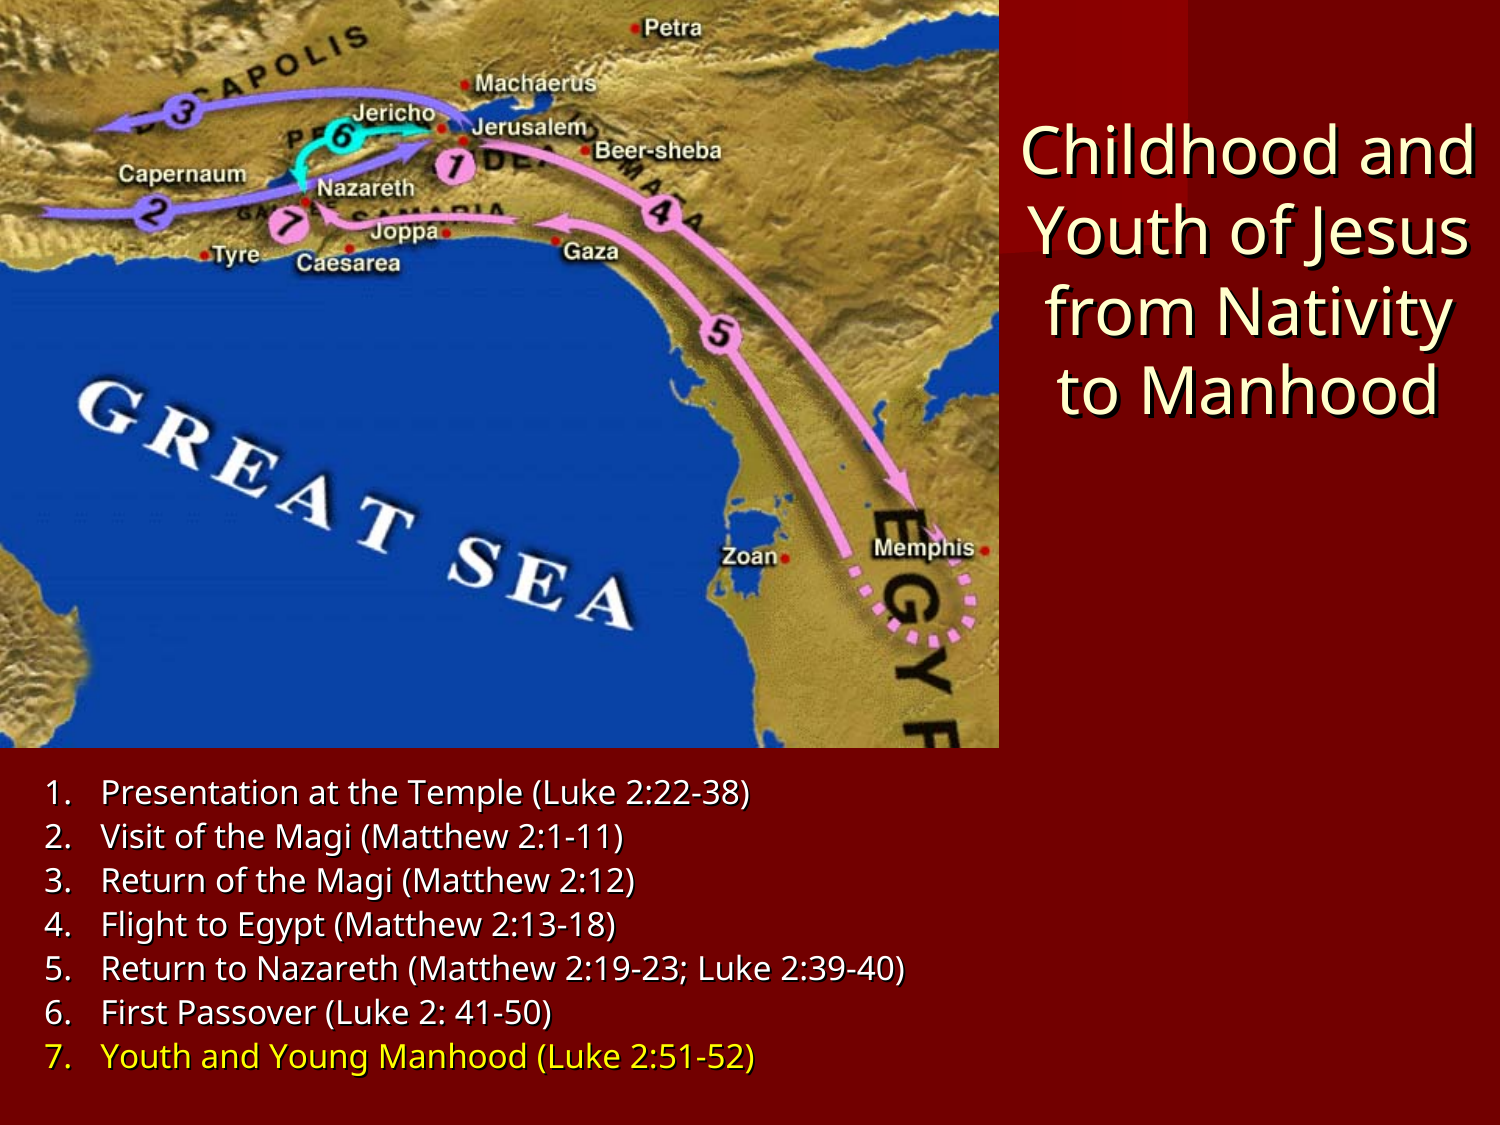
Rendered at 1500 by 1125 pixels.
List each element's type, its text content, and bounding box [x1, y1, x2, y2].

text_box Presentation at the Temple (Luke 2:22-38) Visit of the Magi (Matthew 2:1-11) Return of the Magi (Matthew 2:12) Flight to Egypt (Matthew 2:13-18) Return to Nazareth (Matthew 2:19-23; Luke 2:39-40) First Passover (Luke 2: 41-50) Youth and Young Manhood (Luke 2:51-52) [29, 763, 1459, 1083]
picture [0, 0, 999, 748]
title Childhood and Youth of Jesus from Nativity to Manhood [999, 39, 1500, 498]
